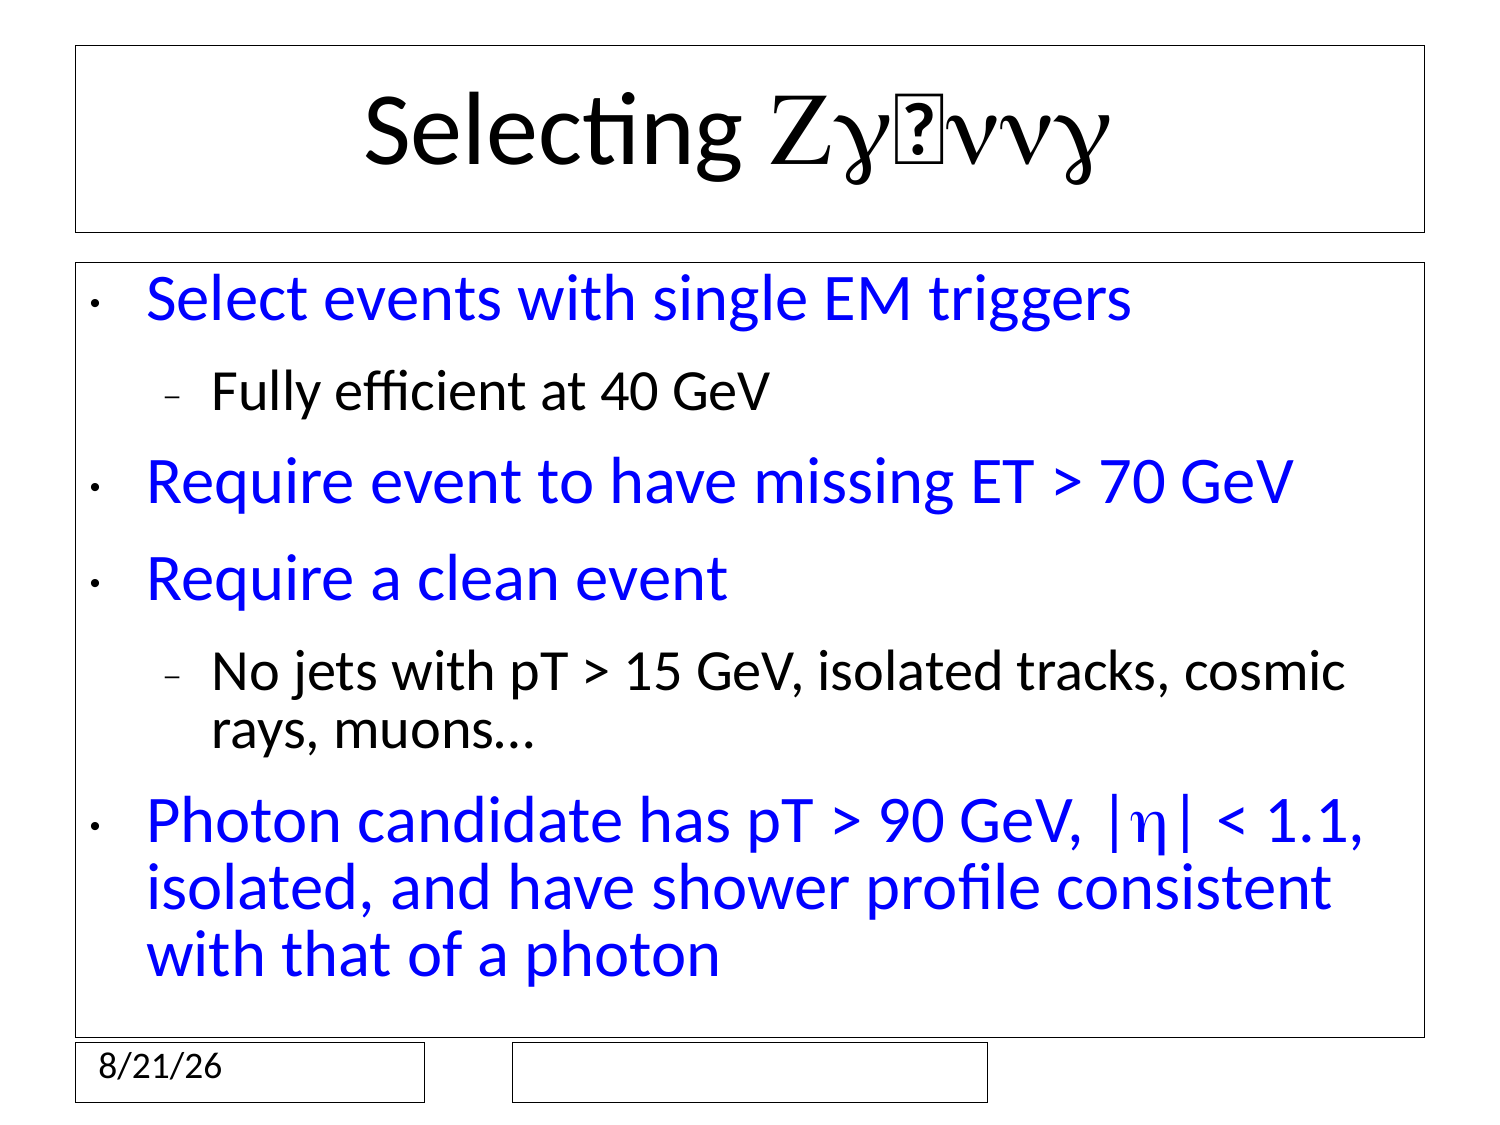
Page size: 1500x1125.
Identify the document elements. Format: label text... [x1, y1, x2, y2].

title Selecting Zgnng [75, 45, 1425, 233]
list Select events with single EM triggers Fully efficient at 40 GeV Require event to have missing ET > 70 GeV Require a clean event No jets with pT > 15 GeV, isolated tracks, cosmic rays, muons… Photon candidate has pT > 90 GeV, |h| < 1.1, isolated, and have shower profile consistent with that of a photon [75, 262, 1425, 1038]
